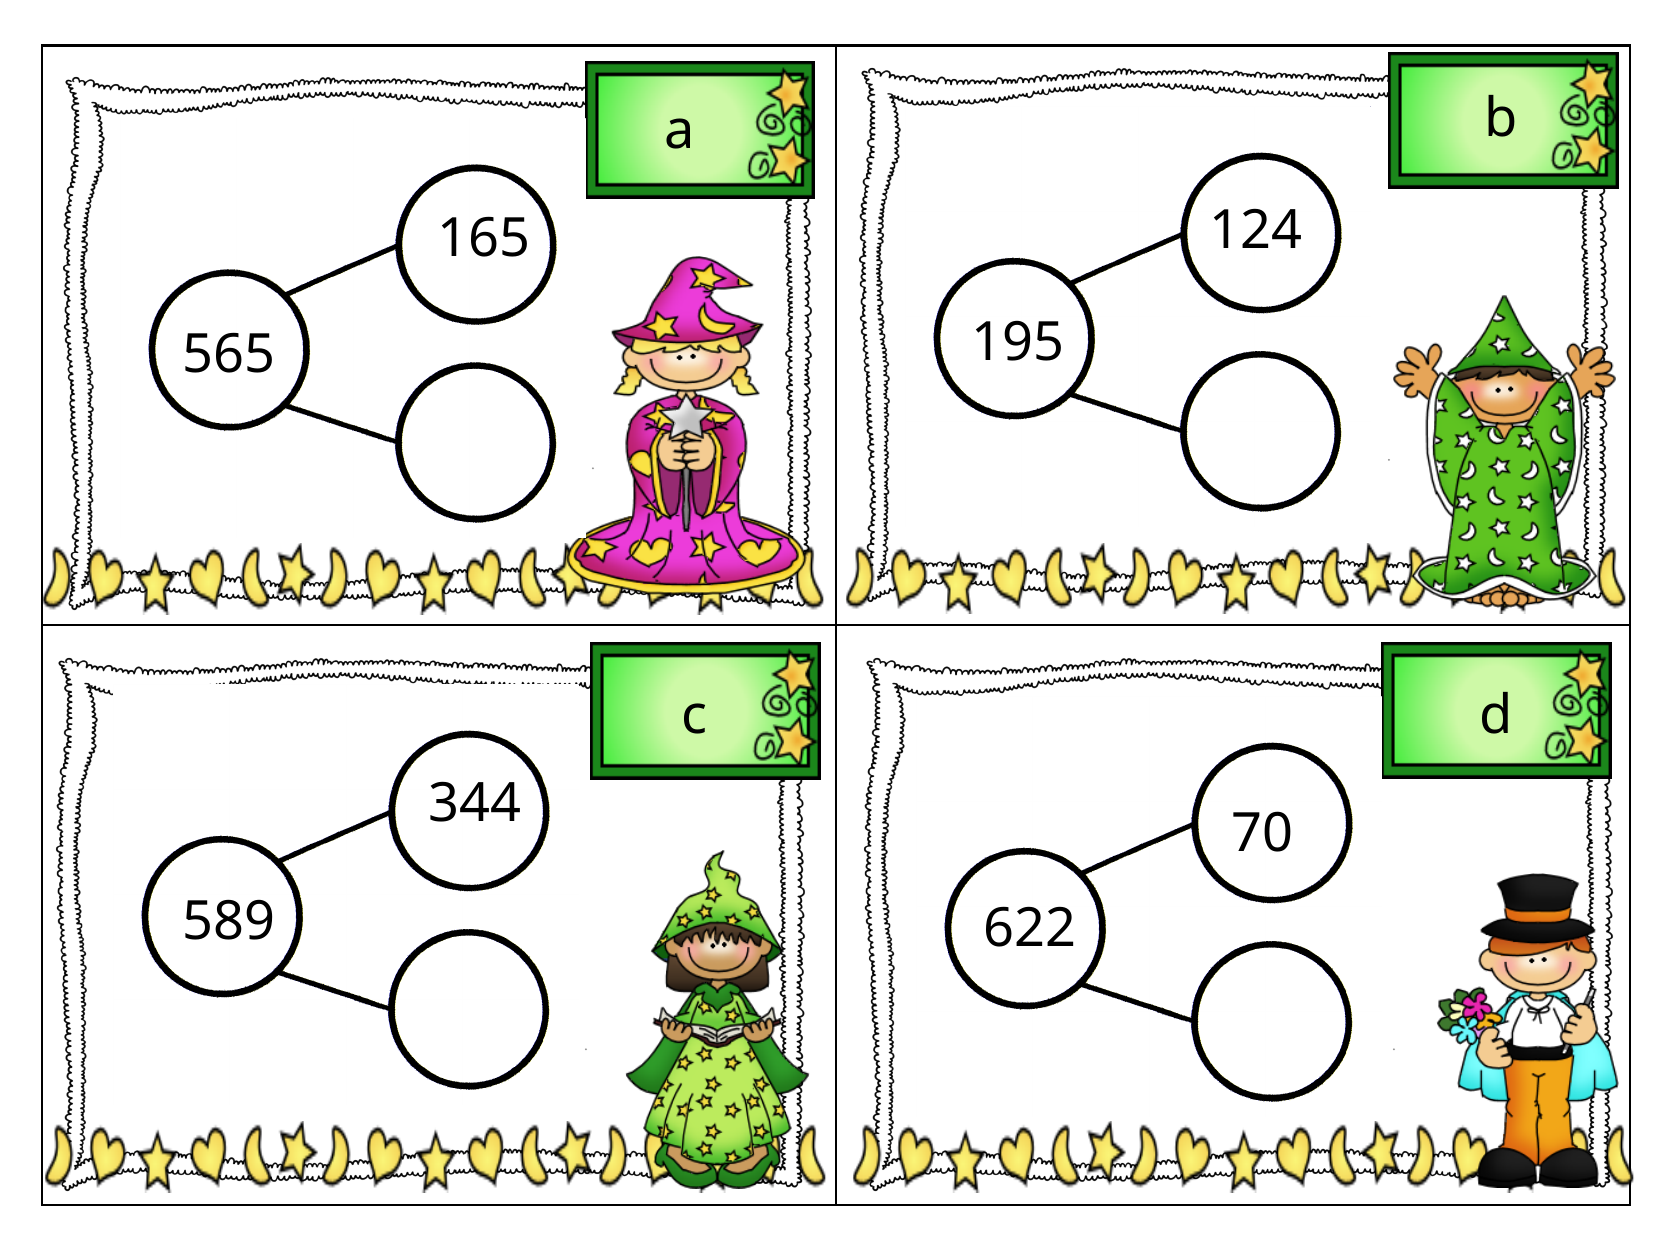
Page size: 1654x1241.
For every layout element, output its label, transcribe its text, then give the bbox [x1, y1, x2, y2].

table_cell [837, 626, 956, 1204]
text_box d [1464, 668, 1524, 756]
text_box 589 [167, 874, 283, 1234]
picture [850, 642, 1635, 1205]
text_box 124 [1195, 183, 1315, 544]
text_box a [649, 82, 704, 171]
text_box b [1469, 70, 1529, 159]
text_box 195 [956, 295, 1072, 655]
picture [845, 52, 1630, 616]
text_box 565 [167, 307, 284, 667]
table_header [837, 47, 1629, 624]
text_box 344 [413, 755, 532, 1116]
text_box c [666, 668, 725, 756]
text_box 622 [968, 880, 1084, 1241]
text_box 165 [422, 191, 543, 551]
text_box 70 [1216, 786, 1312, 1146]
table_header [1072, 615, 1629, 624]
table_cell [284, 626, 835, 1204]
table_cell [1072, 626, 1629, 643]
table_cell [43, 626, 167, 644]
table_header [43, 47, 835, 624]
picture [42, 61, 834, 624]
picture [42, 642, 827, 1205]
table_header [43, 615, 50, 624]
